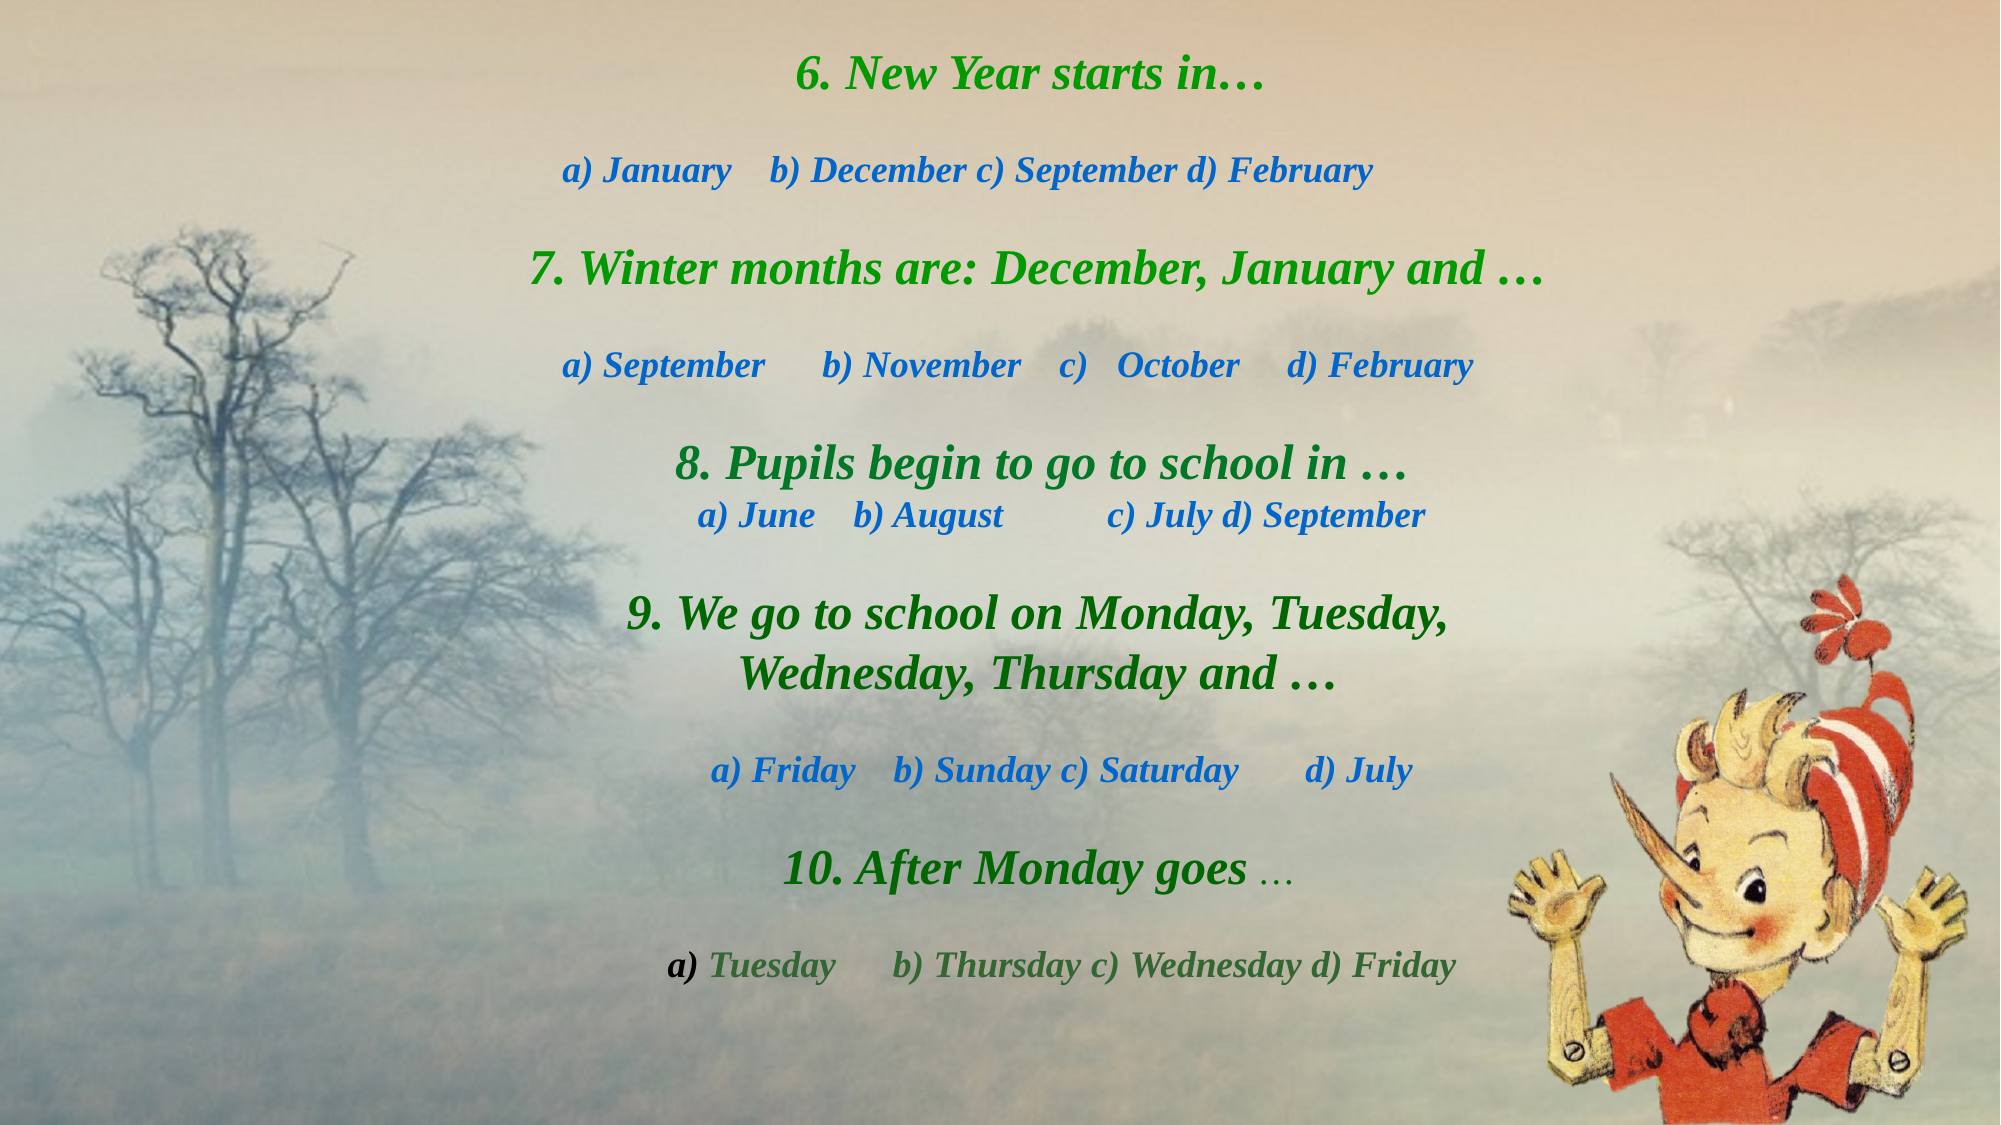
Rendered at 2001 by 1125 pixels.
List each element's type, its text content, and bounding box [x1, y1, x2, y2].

text_box 6. New Year starts in… a) January b) December c) September d) February 7. Winter months are: December, January and … a) September b) November c) October d) February 8. Pupils begin to go to school in … a) June b) August c) July d) September 9. We go to school on Monday, Tuesday, Wednesday, Thursday and … a) Friday b) Sunday c) Saturday d) July 10. After Monday goes … a) Tuesday b) Thursday c) Wednesday d) Friday [499, 32, 1577, 993]
picture [0, 0, 2000, 1125]
